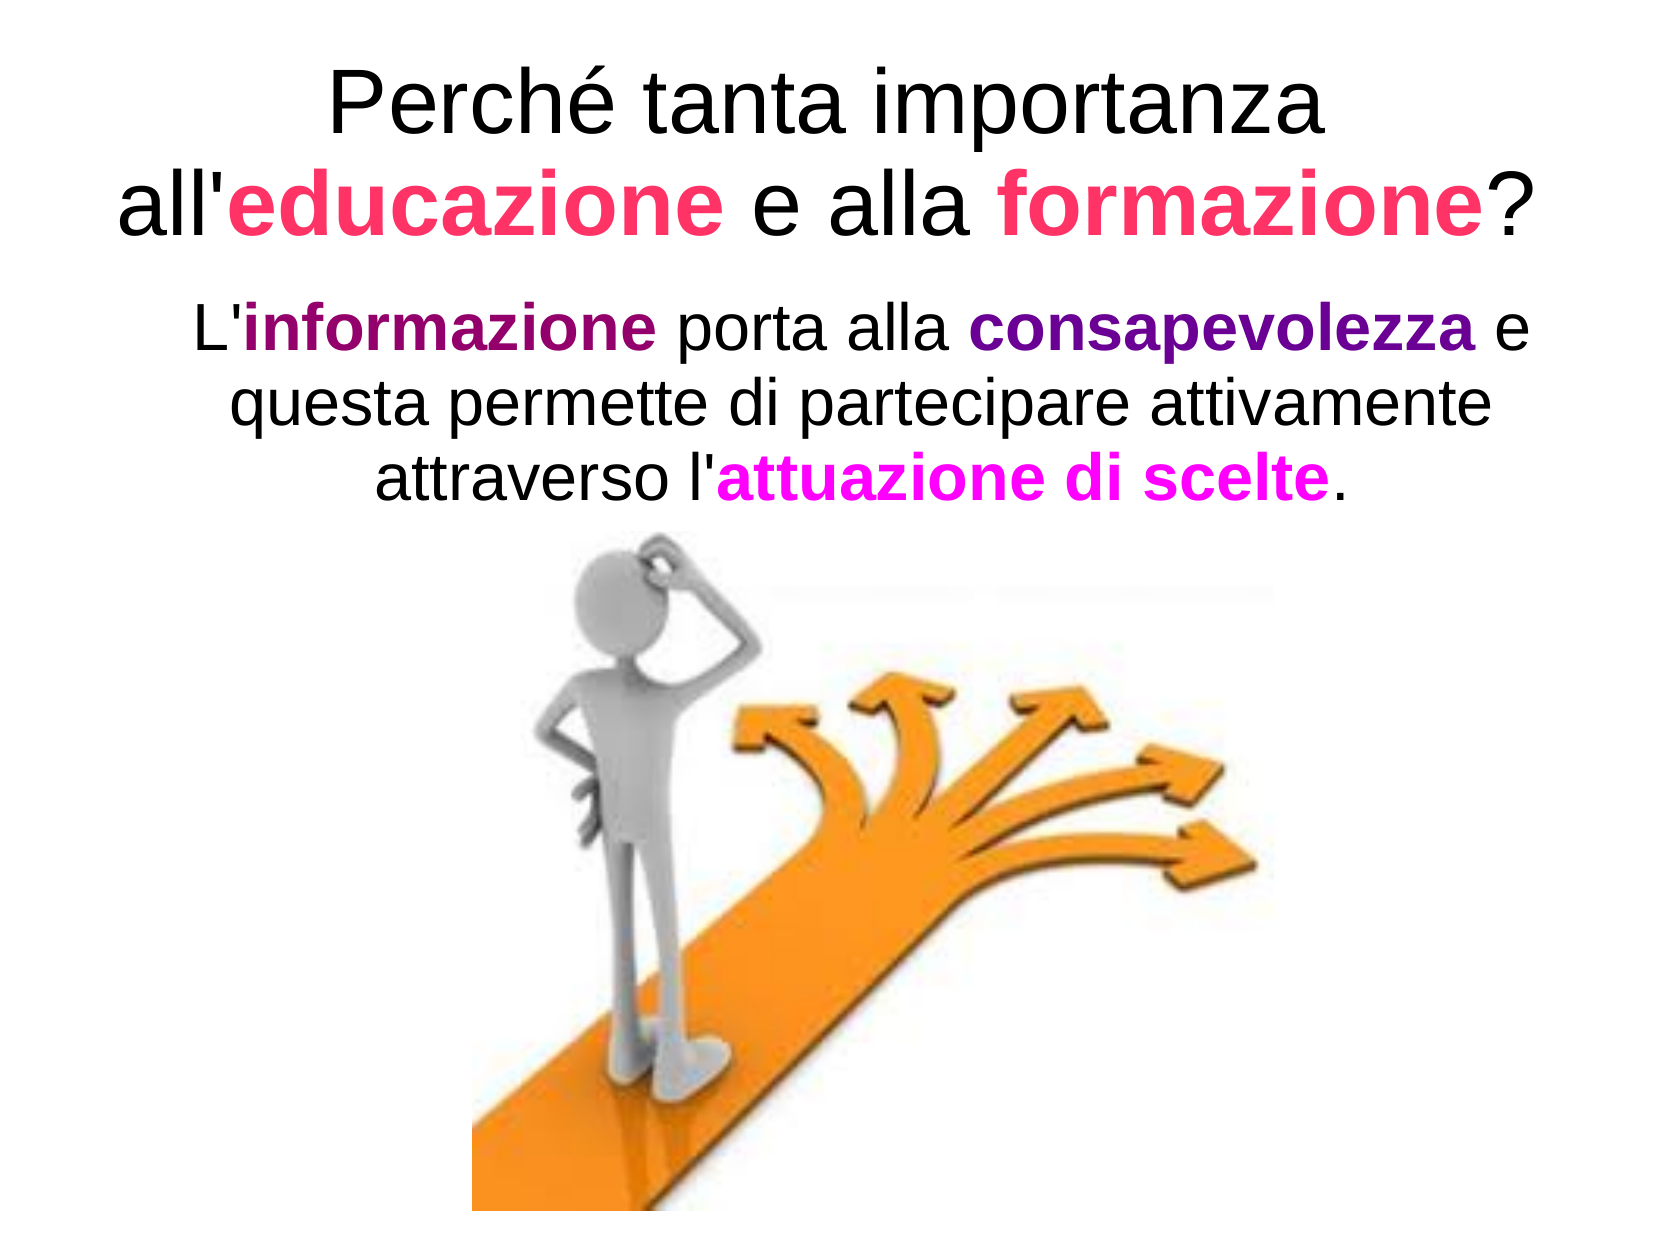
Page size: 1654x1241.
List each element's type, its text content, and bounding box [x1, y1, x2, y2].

list L'informazione porta alla consapevolezza e questa permette di partecipare attivamente attraverso l'attuazione di scelte. [82, 290, 1571, 1109]
picture [472, 531, 1300, 1211]
title Perché tanta importanza all'educazione e alla formazione? [82, 49, 1571, 257]
